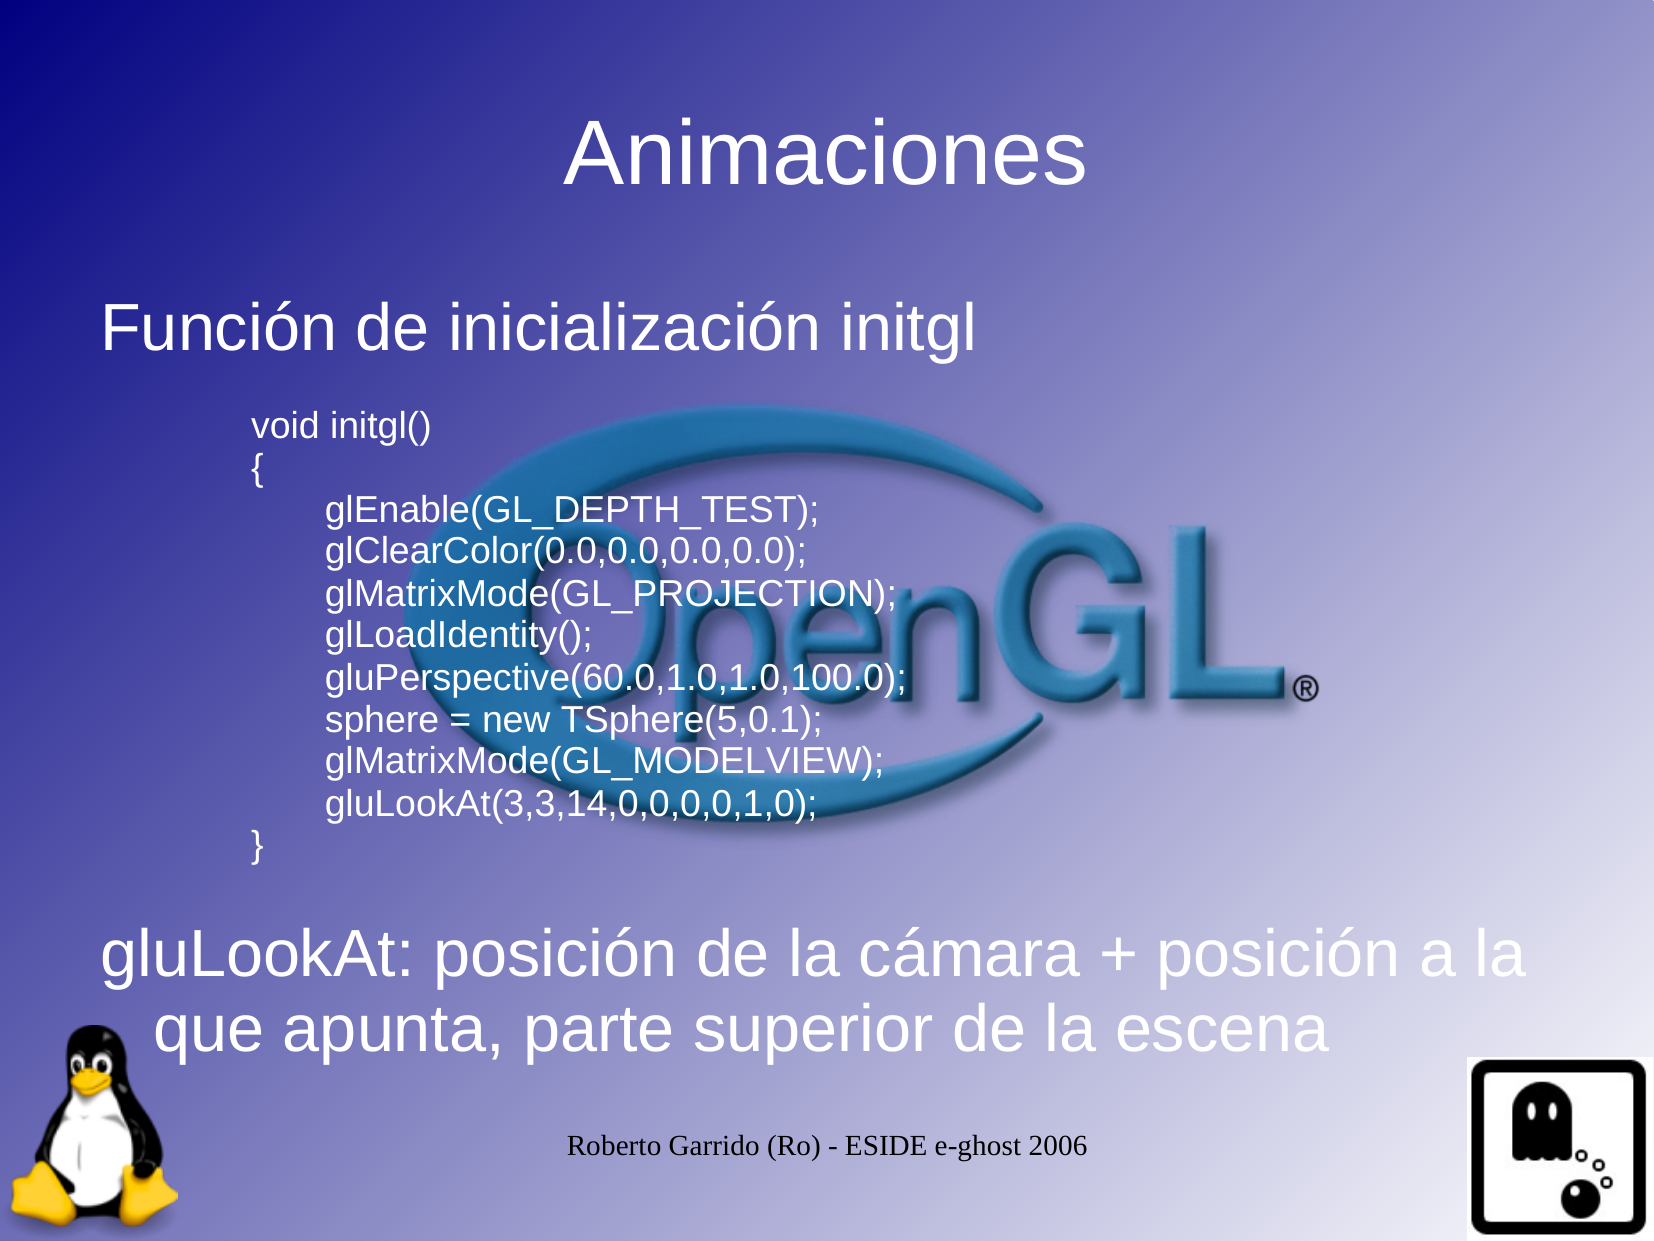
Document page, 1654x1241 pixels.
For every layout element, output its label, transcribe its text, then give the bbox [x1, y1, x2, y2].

picture [1467, 1057, 1654, 1241]
list Función de inicialización initgl gluLookAt: posición de la cámara + posición a la que apunta, parte superior de la escena [82, 290, 1571, 1109]
picture [0, 1025, 178, 1241]
text_box void initgl() { glEnable(GL_DEPTH_TEST); glClearColor(0.0,0.0,0.0,0.0); glMatrixMode(GL_PROJECTION); glLoadIdentity(); gluPerspective(60.0,1.0,1.0,100.0); sphere = new TSphere(5,0.1); glMatrixMode(GL_MODELVIEW); gluLookAt(3,3,14,0,0,0,0,1,0); } [236, 396, 1123, 916]
title Animaciones [82, 49, 1571, 257]
